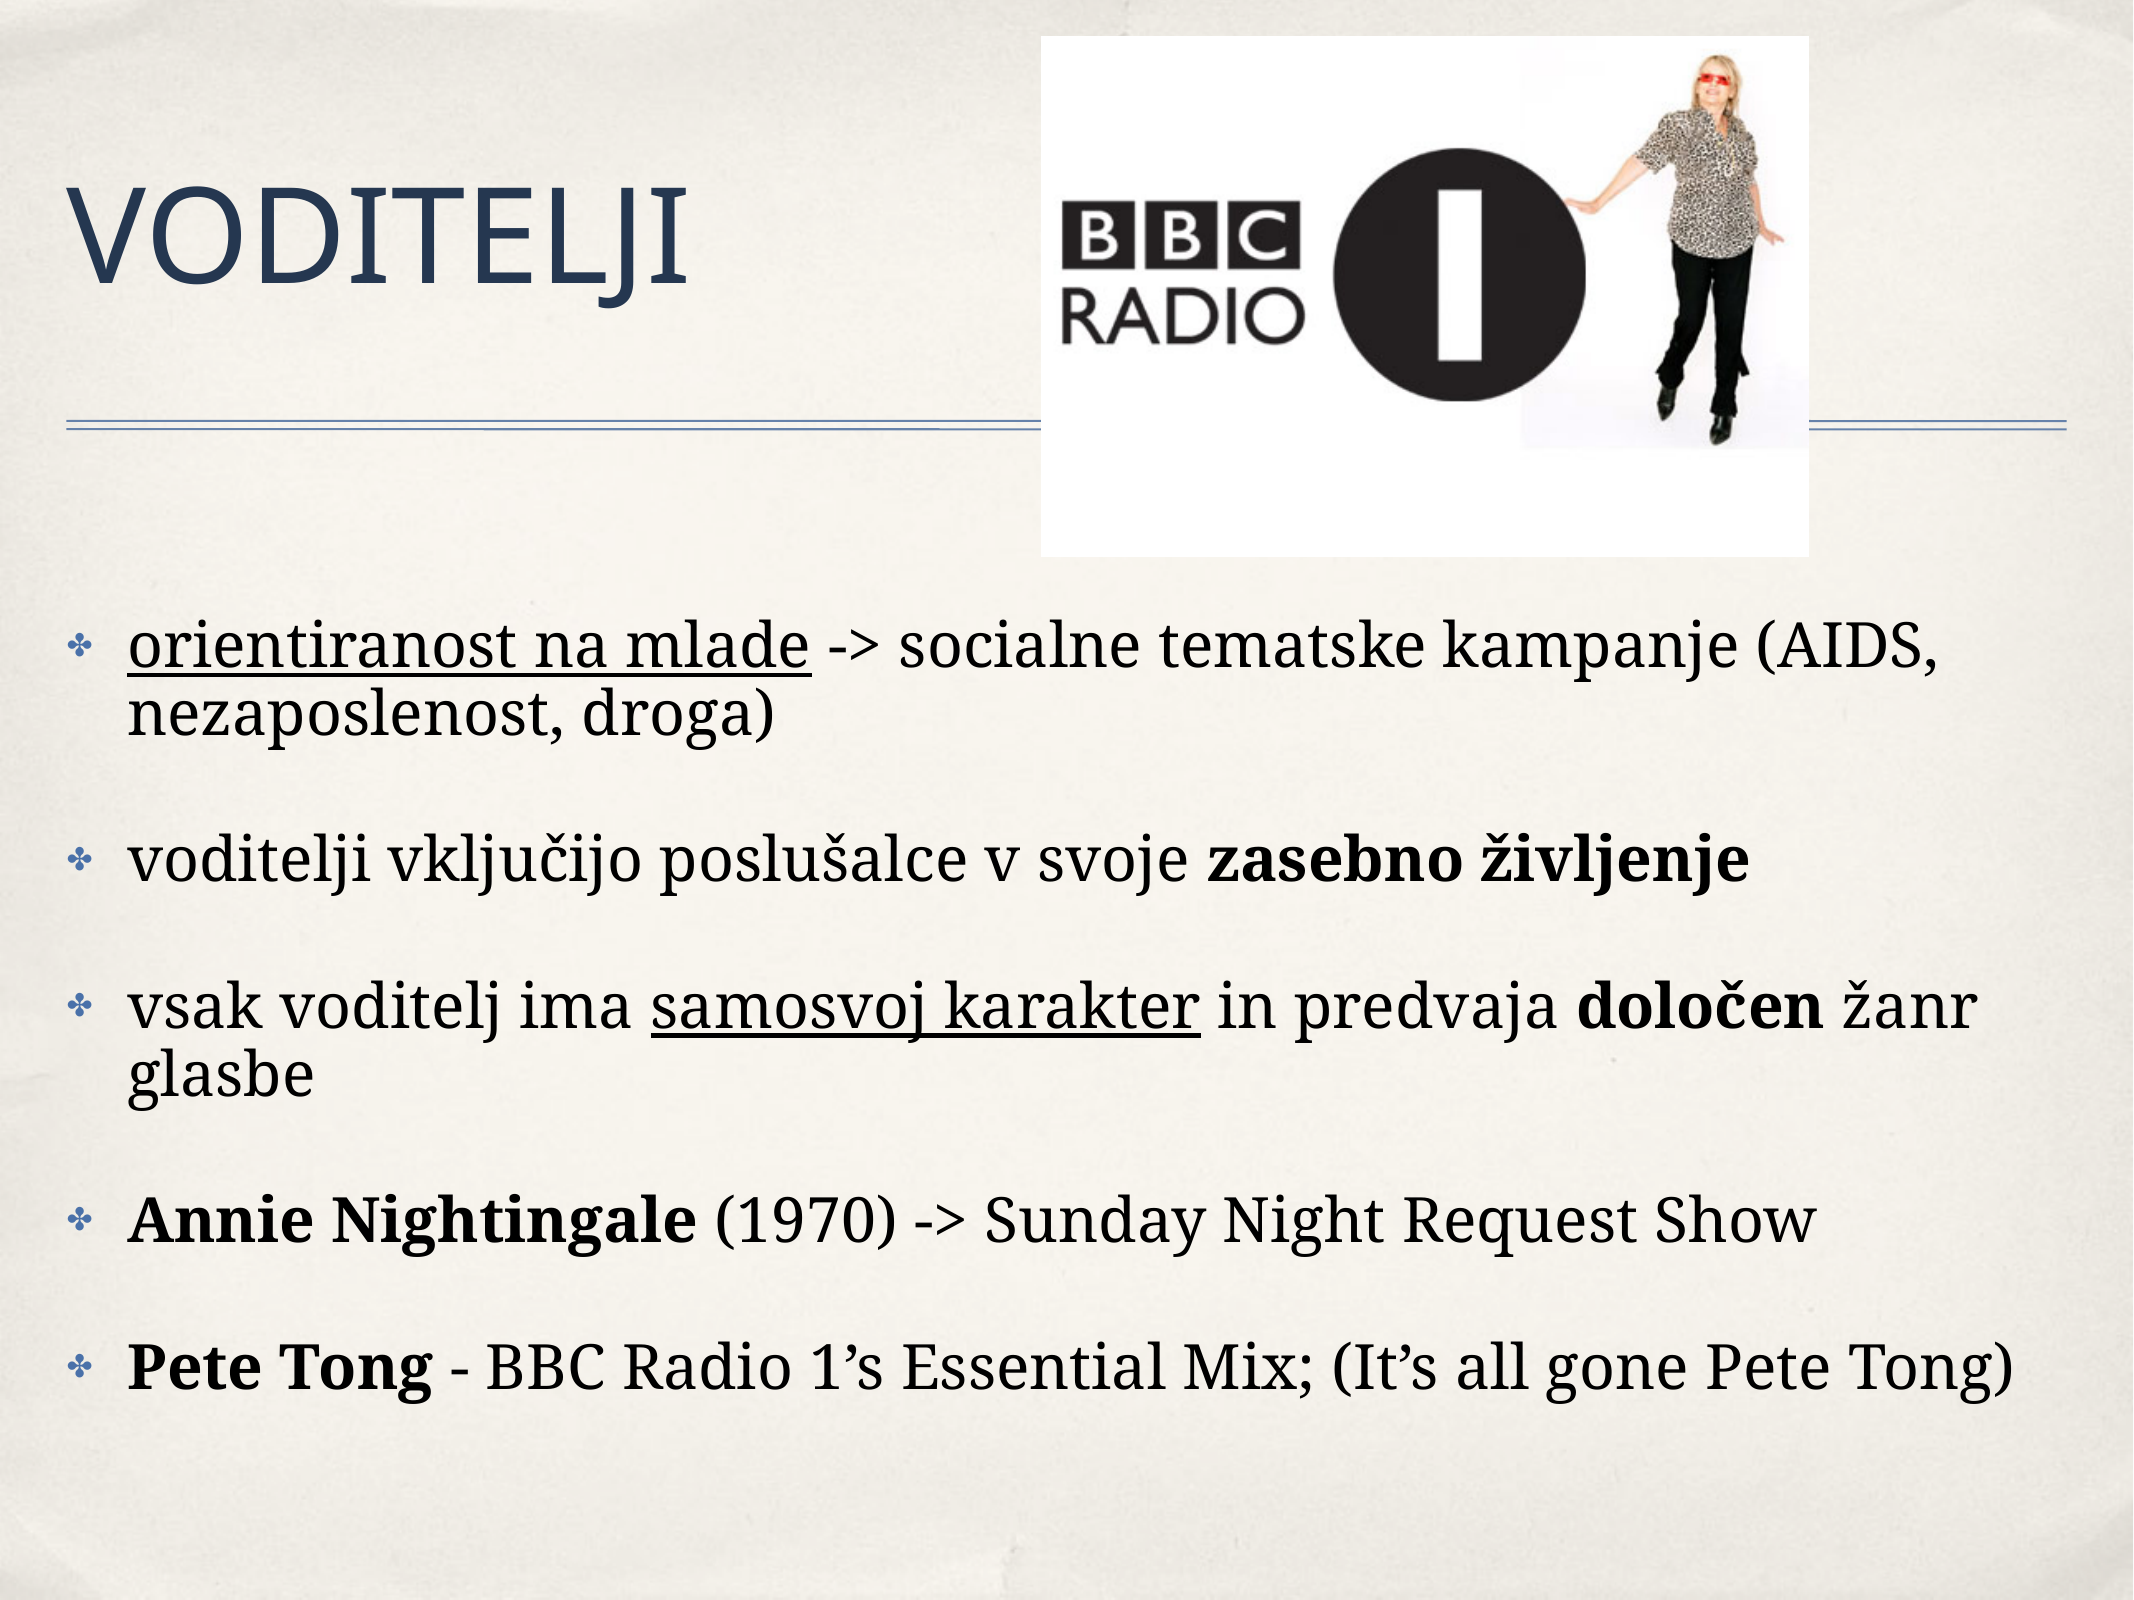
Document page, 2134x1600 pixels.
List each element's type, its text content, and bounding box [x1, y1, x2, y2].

picture [0, 0, 2134, 1600]
title VODITELJI [58, 32, 2075, 448]
list orientiranost na mlade -> socialne tematske kampanje (AIDS, nezaposlenost, droga) voditelji vključijo poslušalce v svoje zasebno življenje vsak voditelj ima samosvoj karakter in predvaja določen žanr glasbe Annie Nightingale (1970) -> Sunday Night Request Show Pete Tong - BBC Radio 1’s Essential Mix; (It’s all gone Pete Tong) [58, 448, 2075, 1568]
